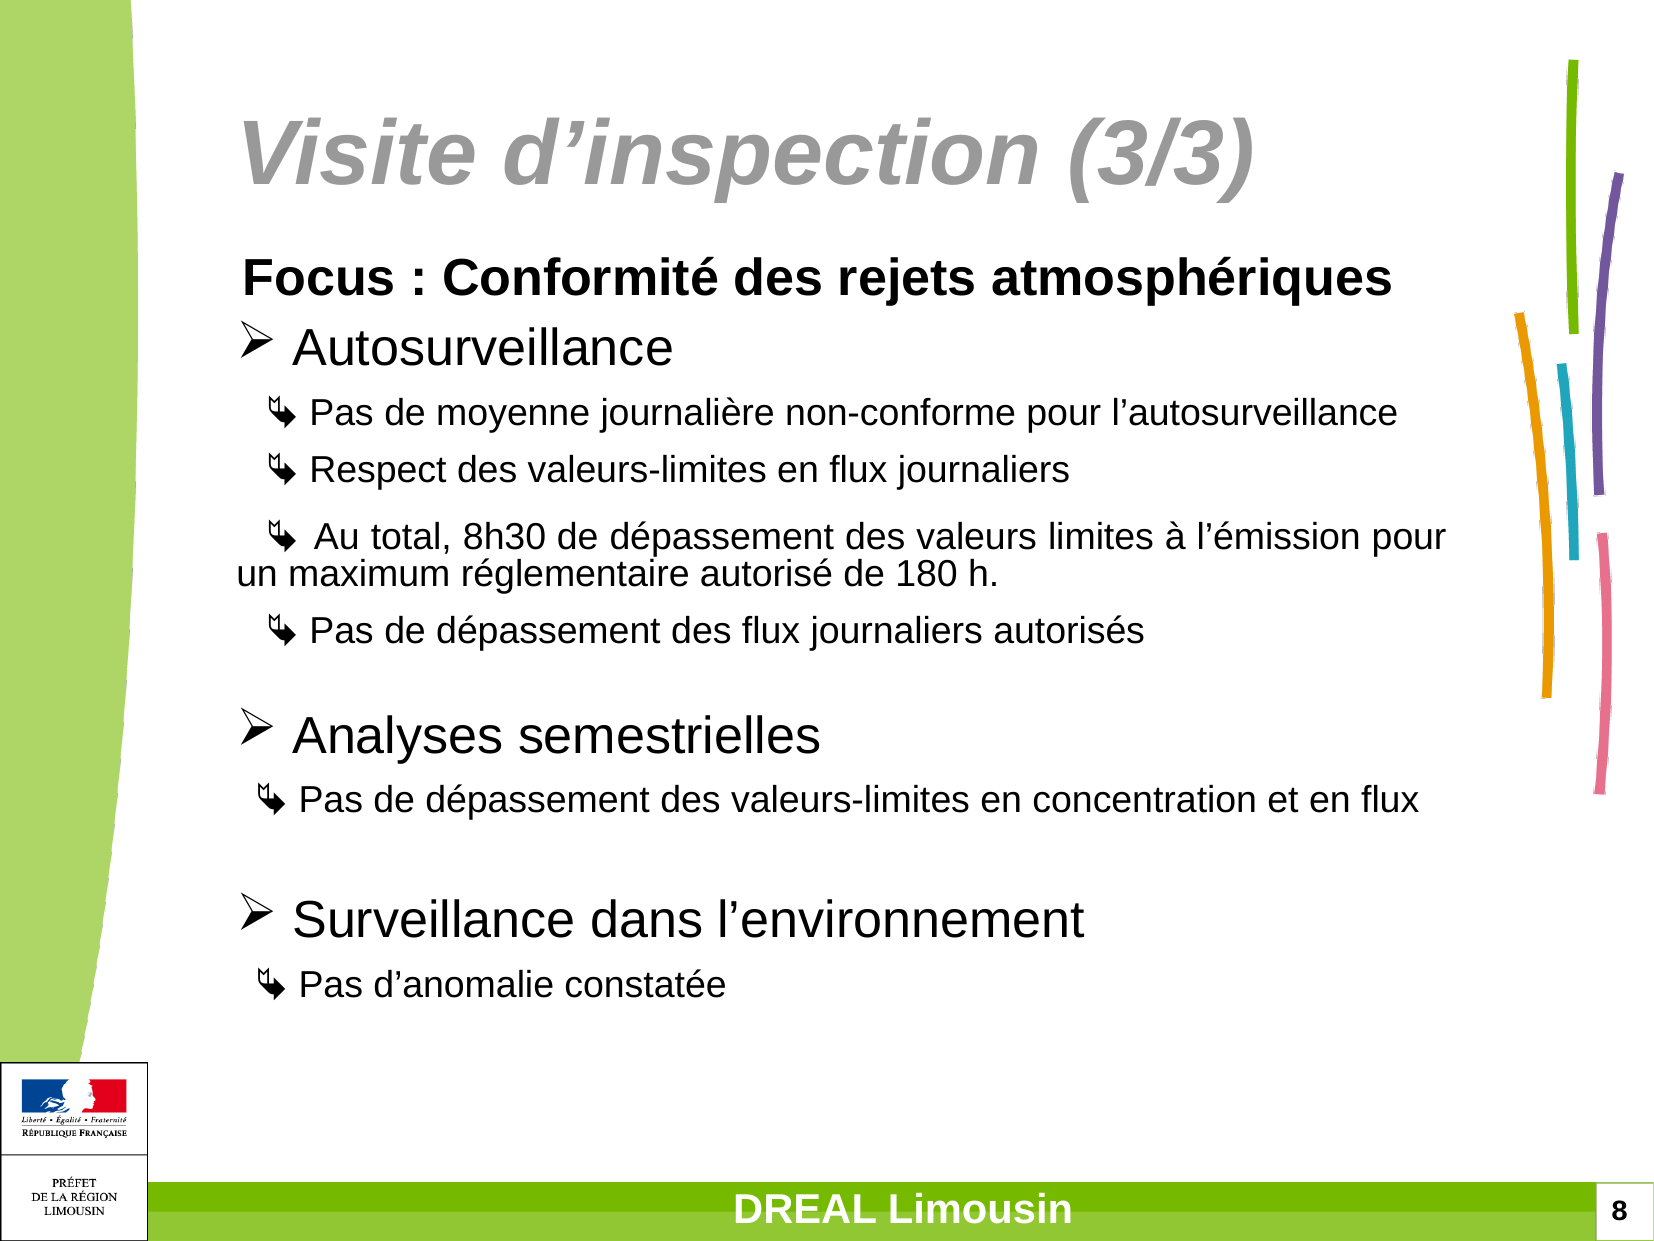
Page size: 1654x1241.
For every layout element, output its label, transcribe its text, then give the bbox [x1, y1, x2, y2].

title Visite d’inspection (3/3) [236, 59, 1477, 260]
list Focus : Conformité des rejets atmosphériques Autosurveillance  Pas de moyenne journalière non-conforme pour l’autosurveillance  Respect des valeurs-limites en flux journaliers  Au total, 8h30 de dépassement des valeurs limites à l’émission pour un maximum réglementaire autorisé de 180 h.  Pas de dépassement des flux journaliers autorisés Analyses semestrielles  Pas de dépassement des valeurs-limites en concentration et en flux Surveillance dans l’environnement  Pas d’anomalie constatée [236, 258, 1447, 1241]
picture [0, 0, 1654, 1241]
